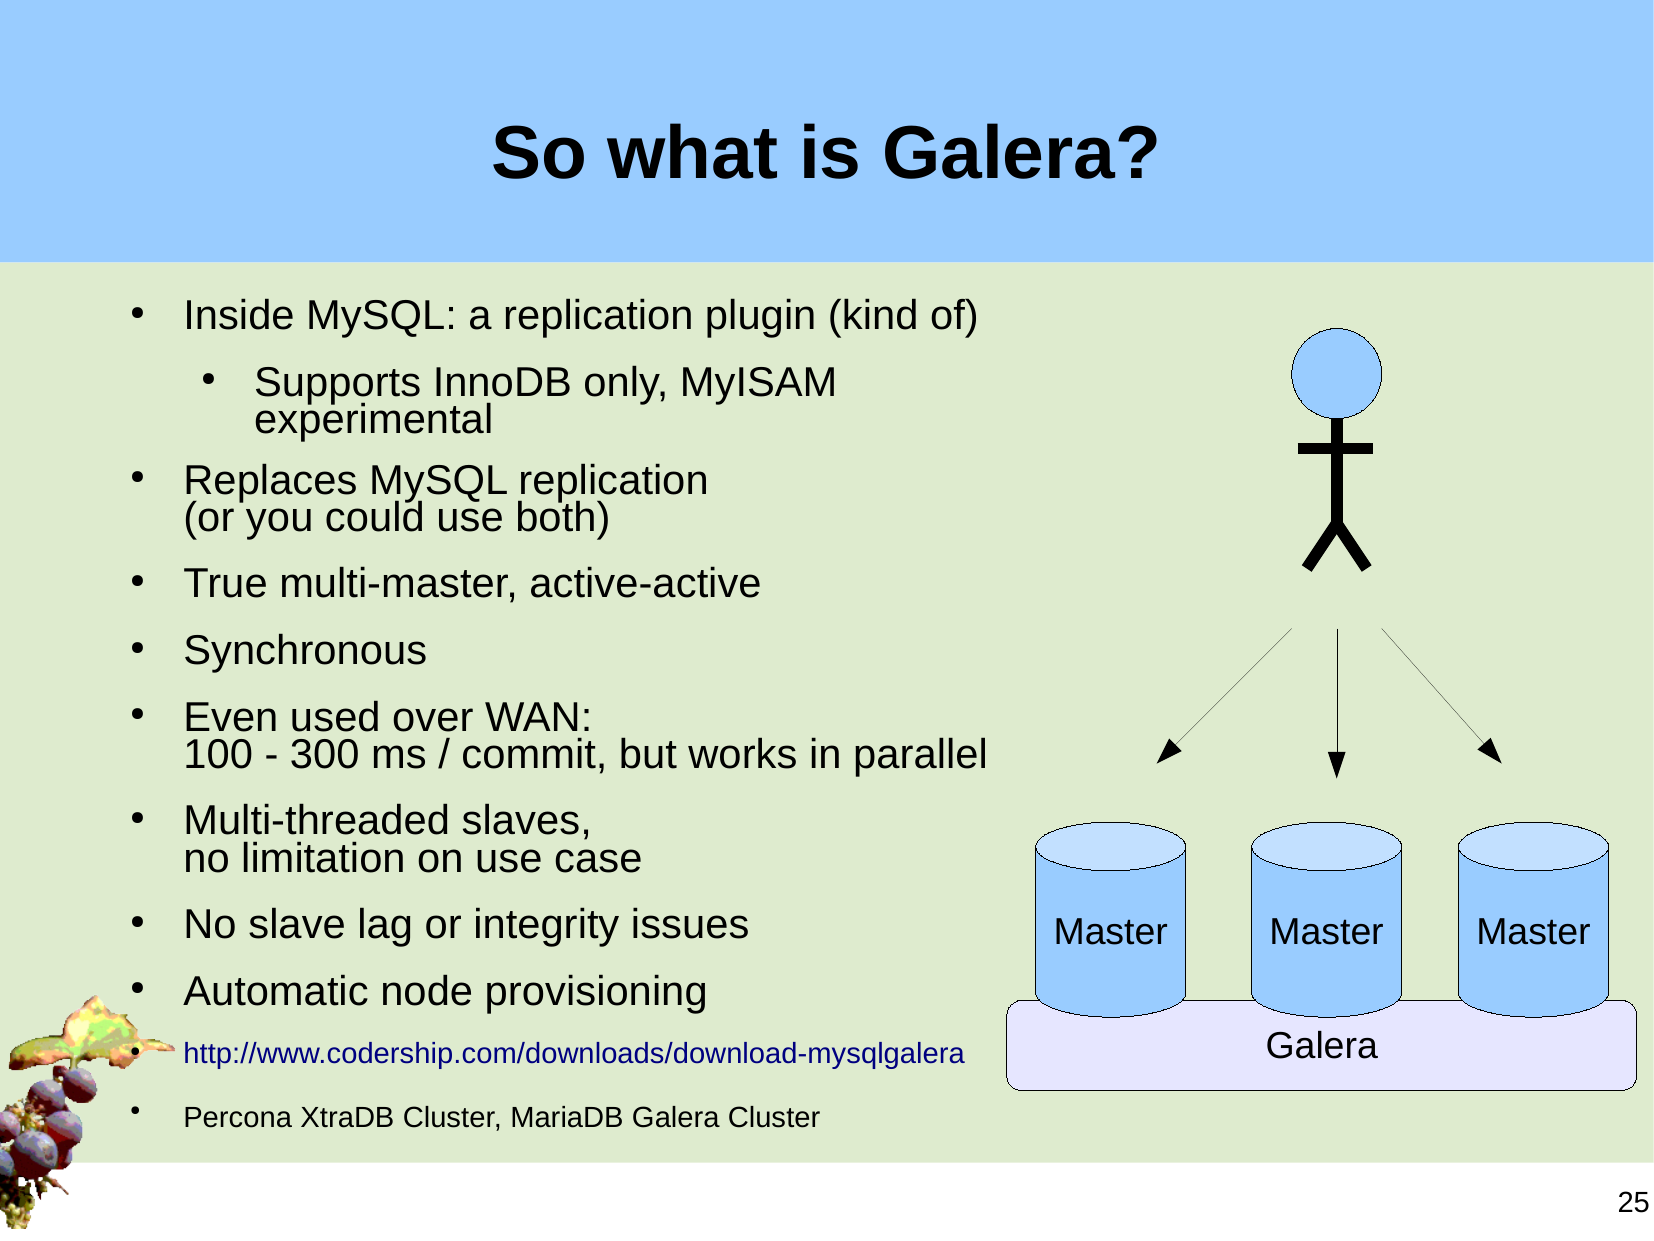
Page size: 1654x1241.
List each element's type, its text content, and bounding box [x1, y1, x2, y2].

table_cell [1251, 822, 1402, 871]
text_box Galera [1006, 1000, 1637, 1091]
text_box [1291, 328, 1382, 419]
table_cell Row based [1458, 822, 1609, 871]
table_cell [1035, 822, 1186, 871]
text_box Master [1035, 848, 1186, 1018]
title So what is Galera? [82, 49, 1571, 257]
picture [0, 990, 188, 1229]
text_box Master [1251, 849, 1402, 1018]
text_box Master [1458, 850, 1609, 1018]
list Inside MySQL: a replication plugin (kind of) Supports InnoDB only, MyISAM experimental Replaces MySQL replication (or you could use both) True multi-master, active-active Synchronous Even used over WAN: 100 - 300 ms / commit, but works in parallel Multi-threaded slaves, no limitation on use case No slave lag or integrity issues Automatic node provisioning http://www.codership.com/downloads/download-mysqlgalera Percona XtraDB Cluster, MariaDB Galera Cluster [112, 300, 1013, 1145]
